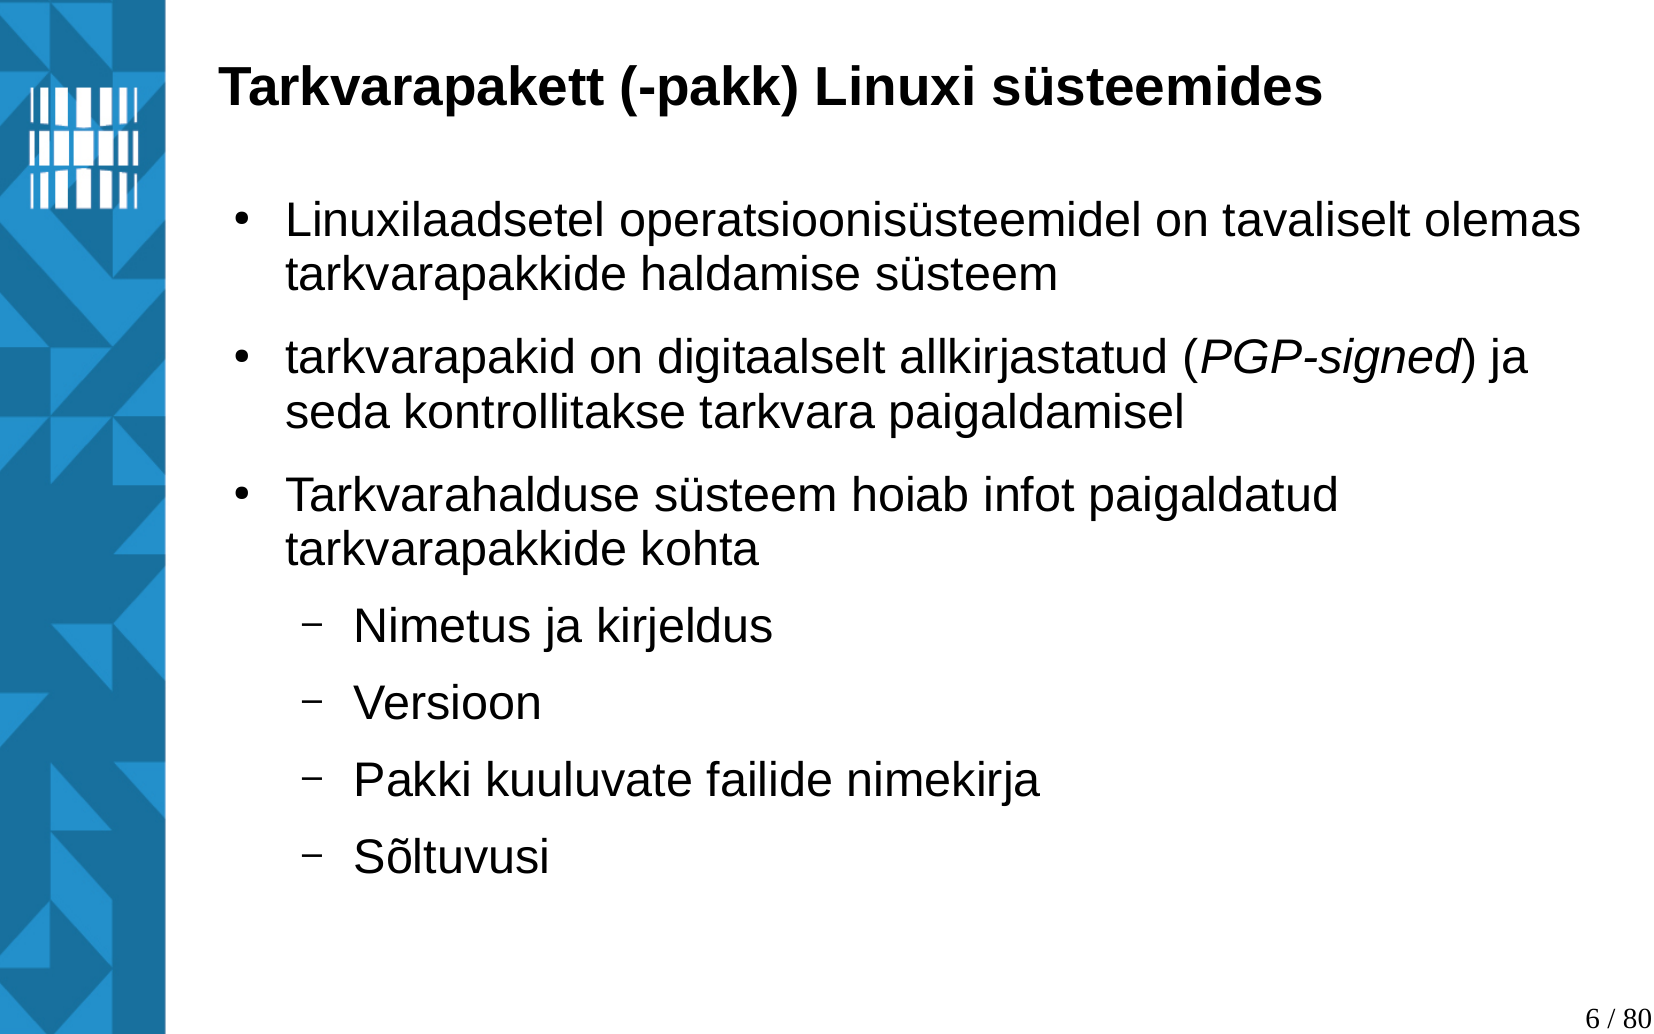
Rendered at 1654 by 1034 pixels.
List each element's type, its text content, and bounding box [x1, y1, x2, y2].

list Linuxilaadsetel operatsioonisüsteemidel on tavaliselt olemas tarkvarapakkide haldamise süsteem tarkvarapakid on digitaalselt allkirjastatud (PGP-signed) ja seda kontrollitakse tarkvara paigaldamisel Tarkvarahalduse süsteem hoiab infot paigaldatud tarkvarapakkide kohta Nimetus ja kirjeldus Versioon Pakki kuuluvate failide nimekirja Sõltuvusi [216, 192, 1595, 886]
title Tarkvarapakett (-pakk) Linuxi süsteemides [218, 24, 1536, 148]
